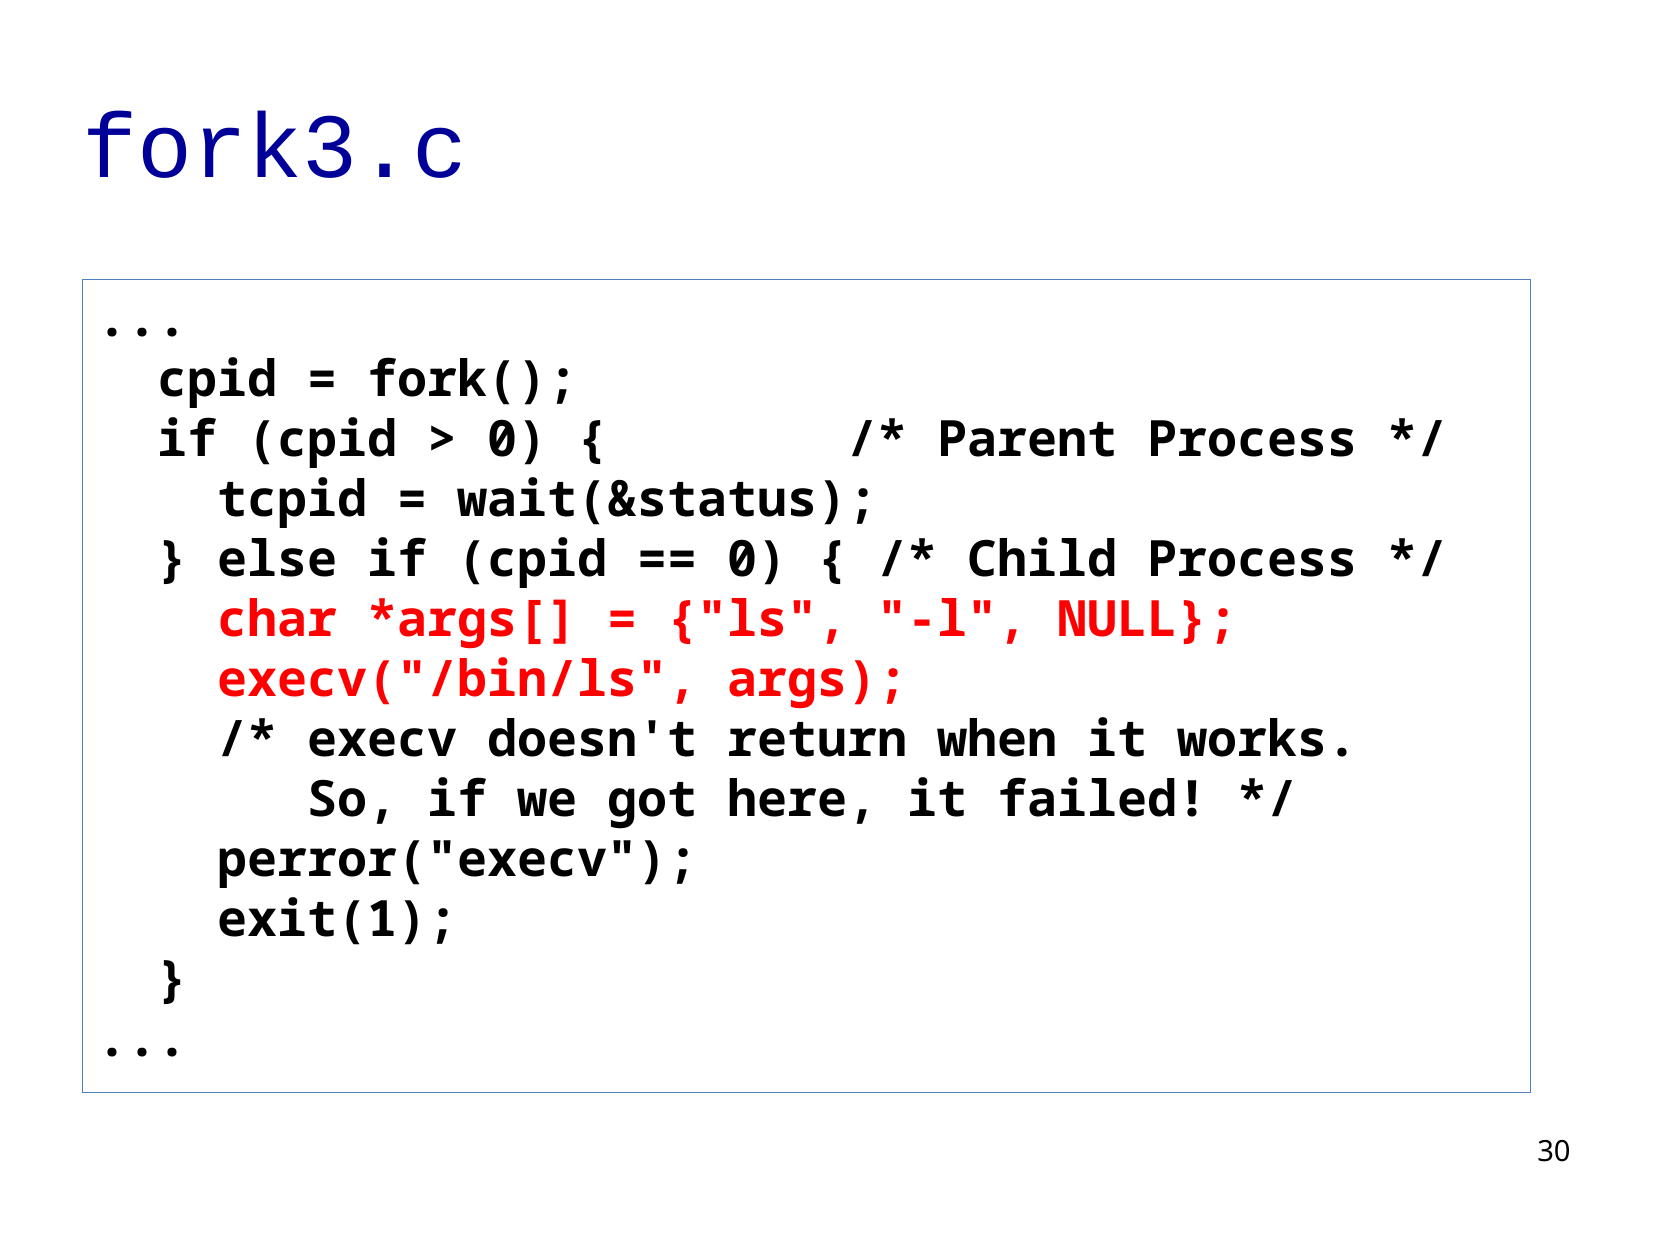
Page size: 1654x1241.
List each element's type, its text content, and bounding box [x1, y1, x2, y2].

title fork3.c [82, 49, 1571, 257]
text_box ... cpid = fork(); if (cpid > 0) { /* Parent Process */ tcpid = wait(&status); } else if (cpid == 0) { /* Child Process */ char *args[] = {"ls", "-l", NULL}; execv("/bin/ls", args); /* execv doesn't return when it works. So, if we got here, it failed! */ perror("execv"); exit(1); } ... [82, 279, 1531, 1093]
